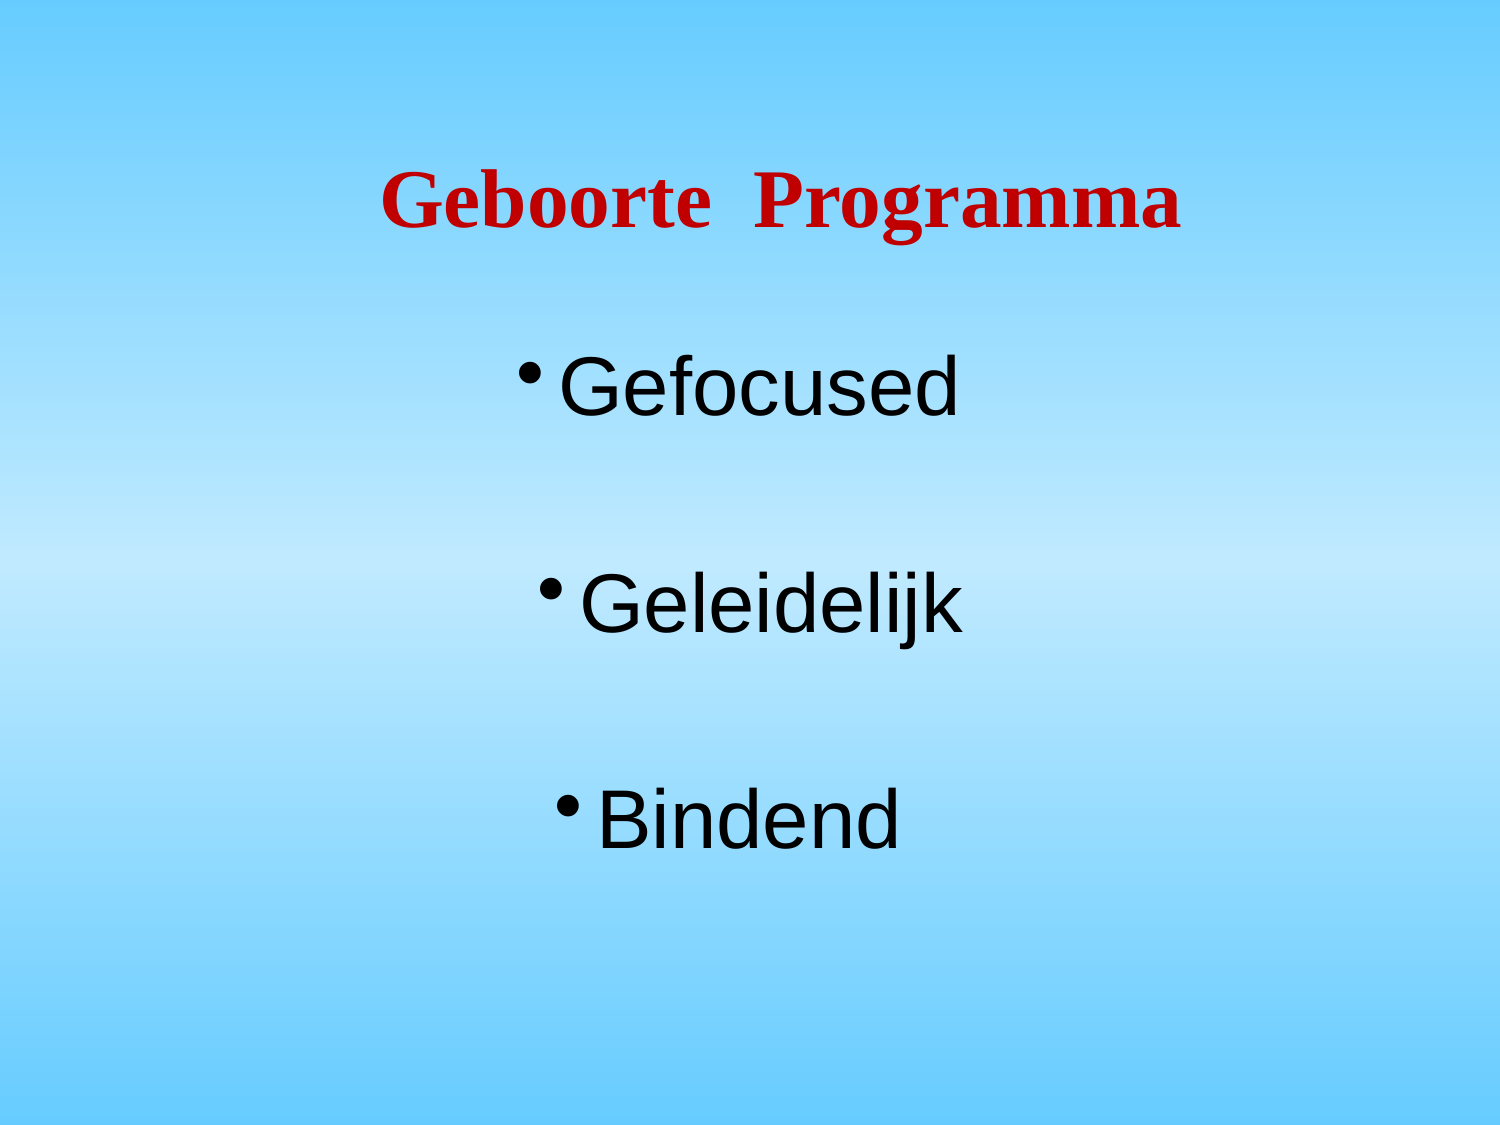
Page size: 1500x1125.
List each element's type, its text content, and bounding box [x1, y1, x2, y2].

title Geboorte Programma [112, 99, 1388, 288]
list Gefocused Geleidelijk Bindend [112, 324, 1388, 1000]
